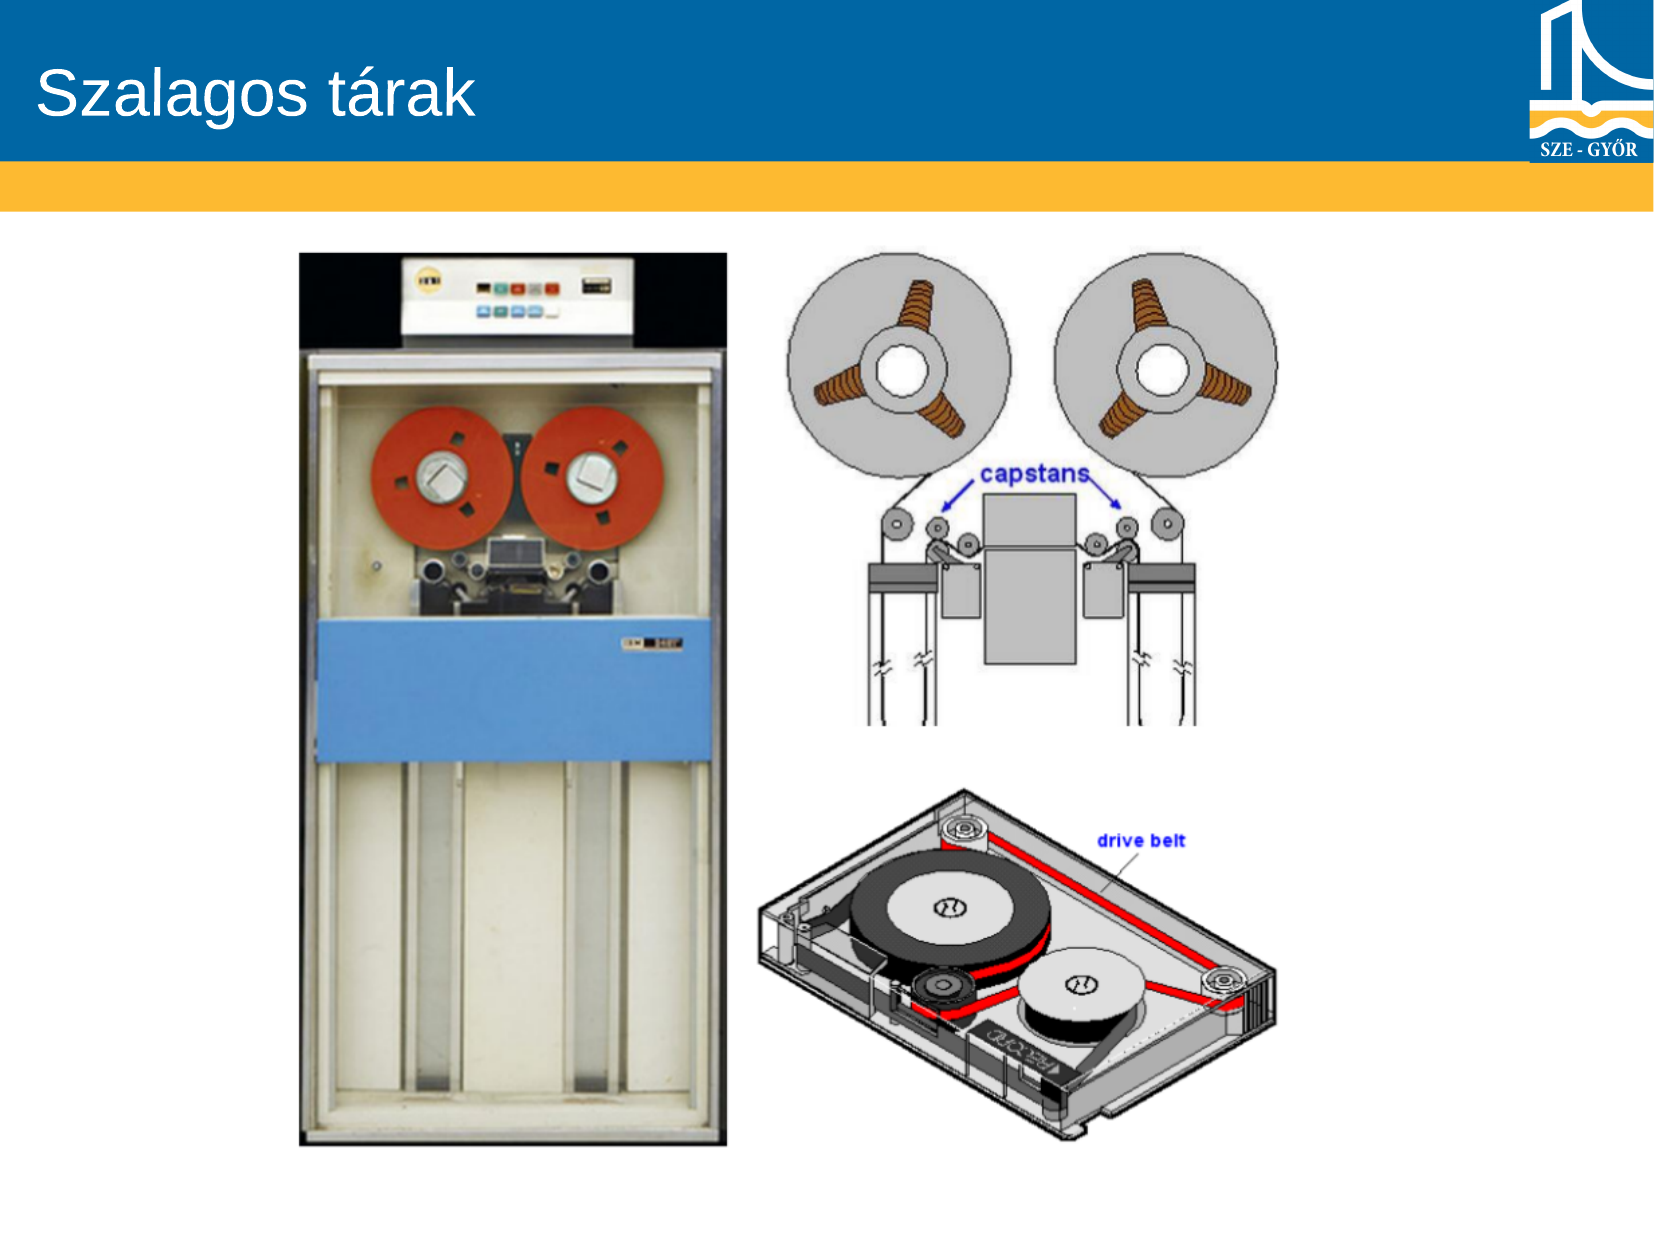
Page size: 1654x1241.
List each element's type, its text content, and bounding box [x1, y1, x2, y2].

picture [271, 245, 1312, 1158]
text_box Szalagos tárak [34, 48, 1524, 144]
picture [1529, 0, 1654, 163]
